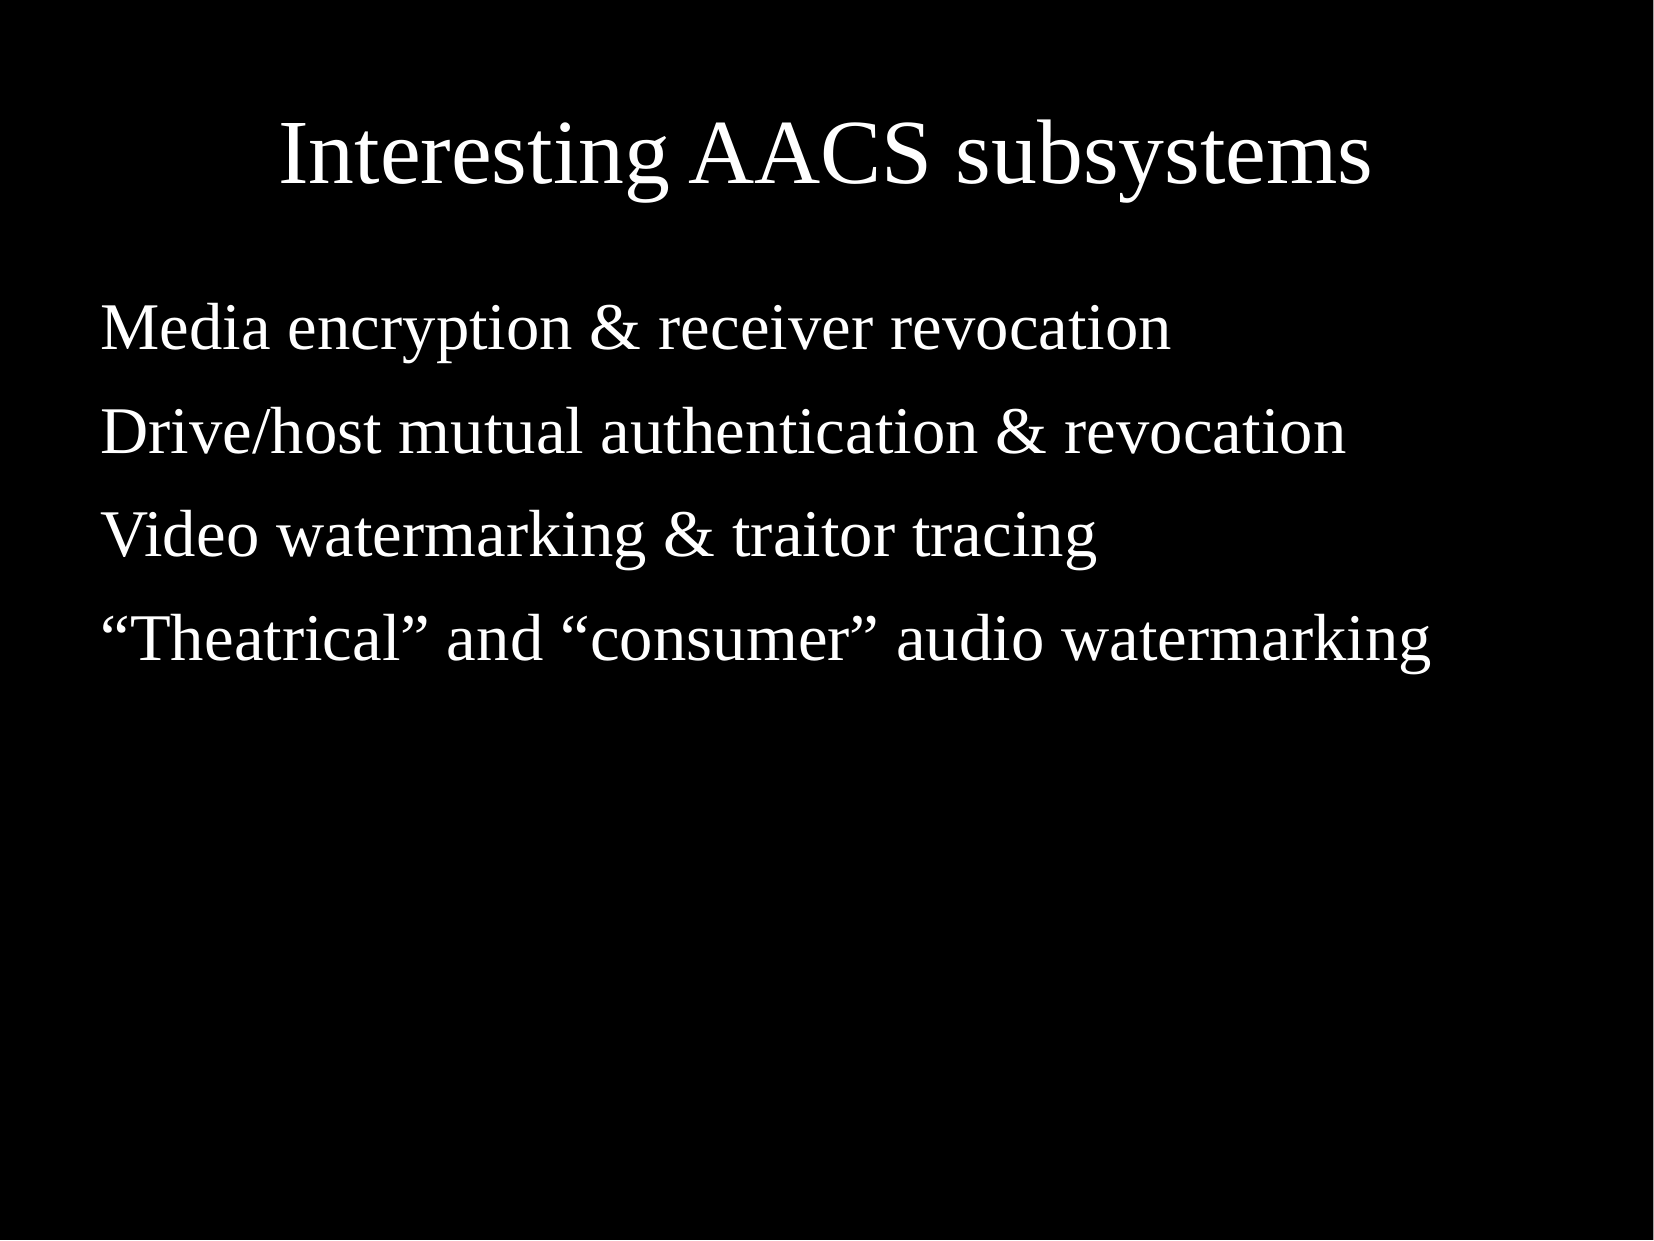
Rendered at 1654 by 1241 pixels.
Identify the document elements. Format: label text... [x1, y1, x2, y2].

list Media encryption & receiver revocation Drive/host mutual authentication & revocation Video watermarking & traitor tracing “Theatrical” and “consumer” audio watermarking [82, 290, 1571, 1094]
title Interesting AACS subsystems [82, 56, 1571, 250]
